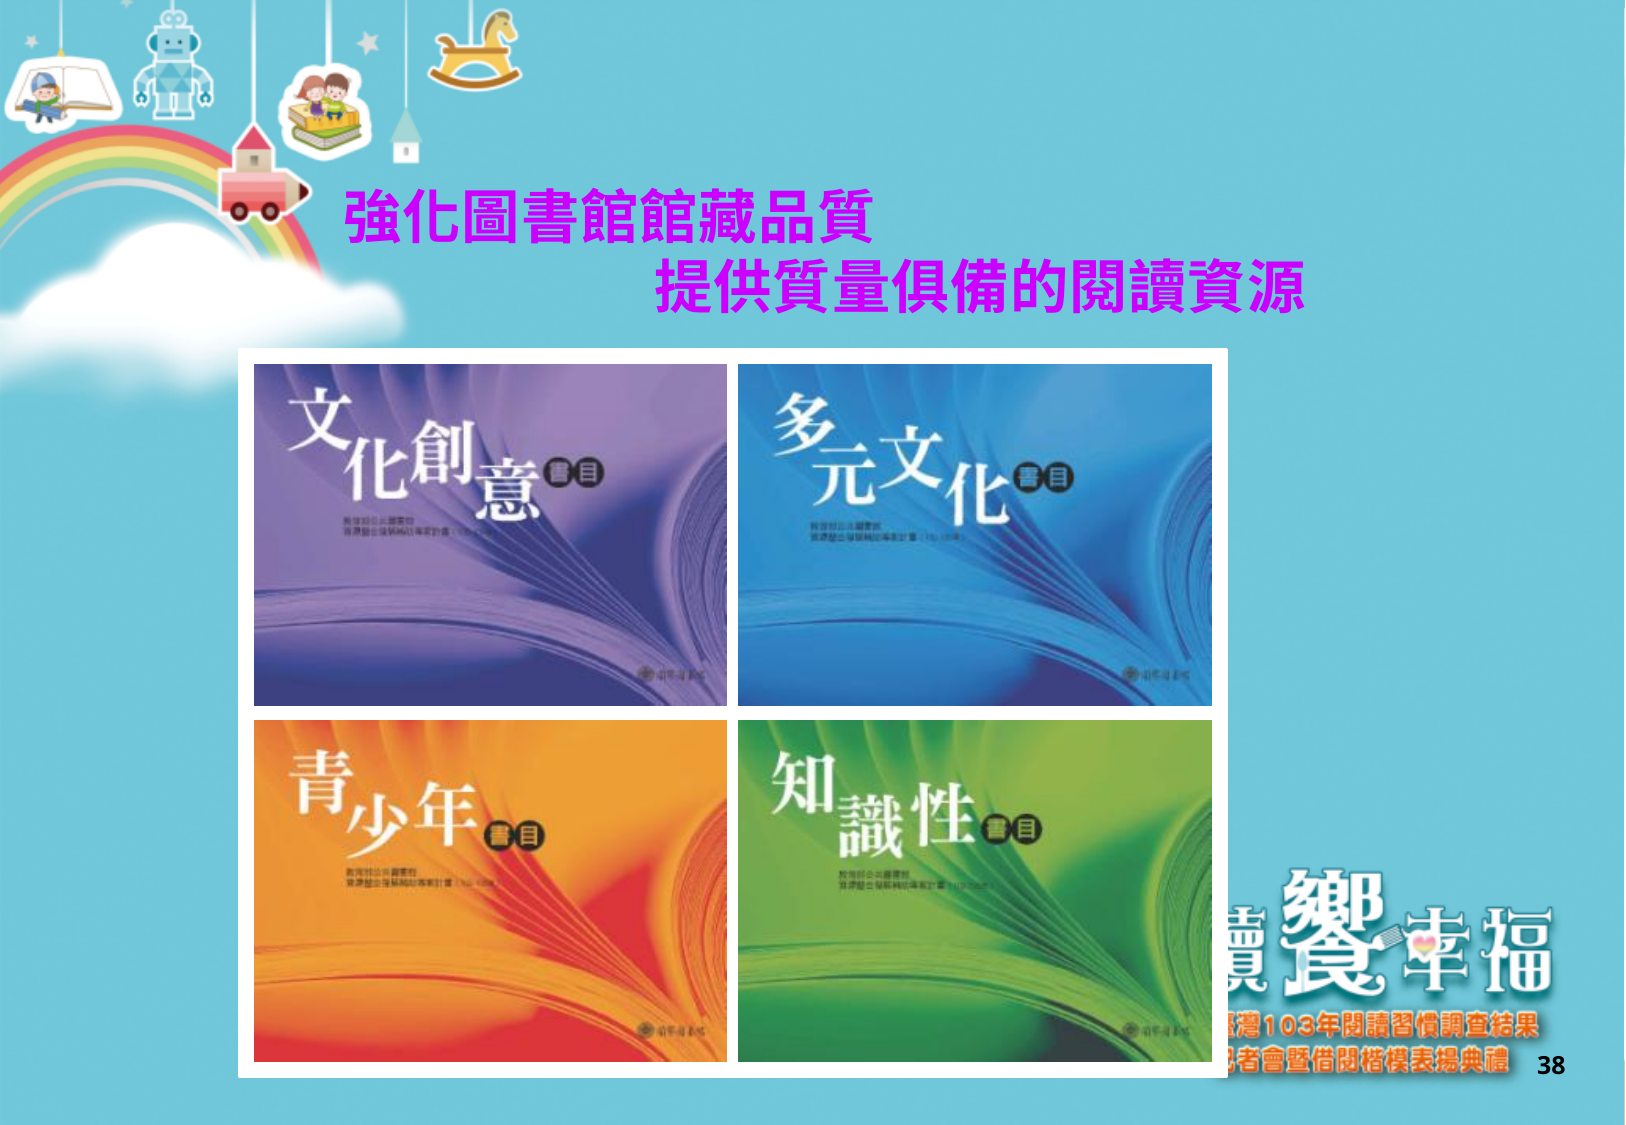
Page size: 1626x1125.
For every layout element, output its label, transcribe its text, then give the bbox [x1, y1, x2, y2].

slide_number <編號> [1201, 1042, 1581, 1103]
text_box 強化圖書館館藏品質 提供質量俱備的閱讀資源 [328, 173, 1321, 329]
text_box [239, 349, 1226, 1077]
picture [0, 0, 1625, 1125]
